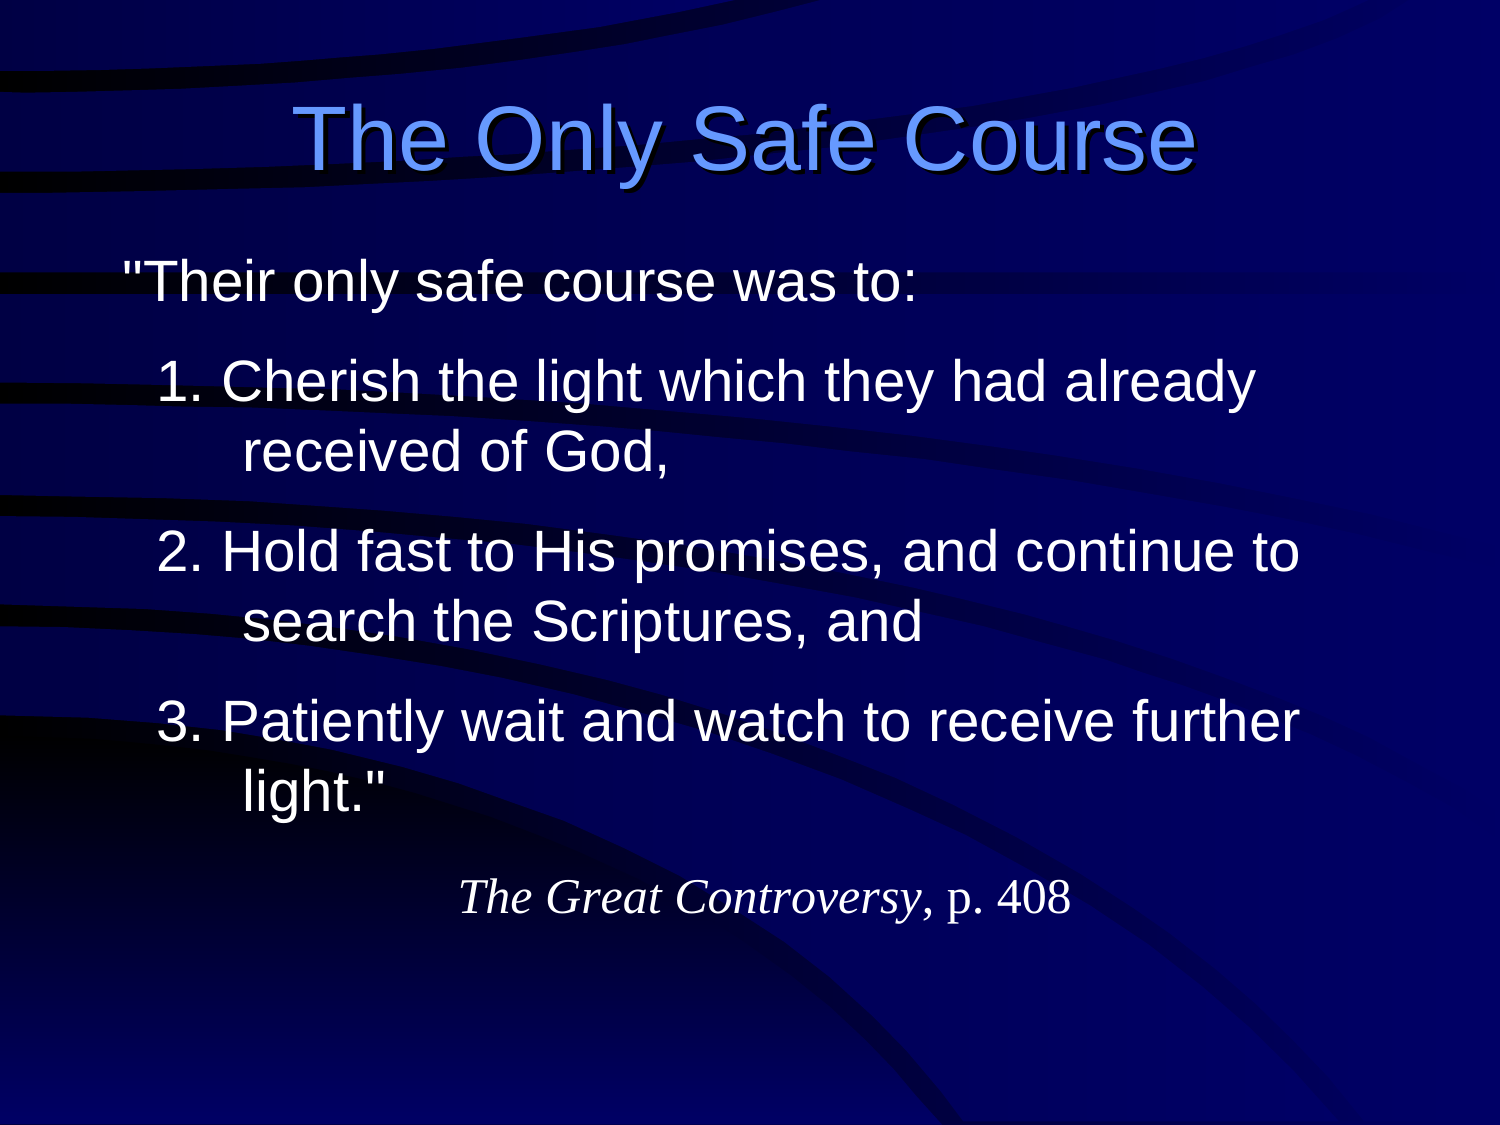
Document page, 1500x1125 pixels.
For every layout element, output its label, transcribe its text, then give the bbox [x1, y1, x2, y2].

text_box "Their only safe course was to: 1. Cherish the light which they had already received of God, 2. Hold fast to His promises, and continue to search the Scriptures, and 3. Patiently wait and watch to receive further light." The Great Controversy, p. 408 [107, 235, 1422, 932]
text_box The Only Safe Course [71, 68, 1421, 199]
